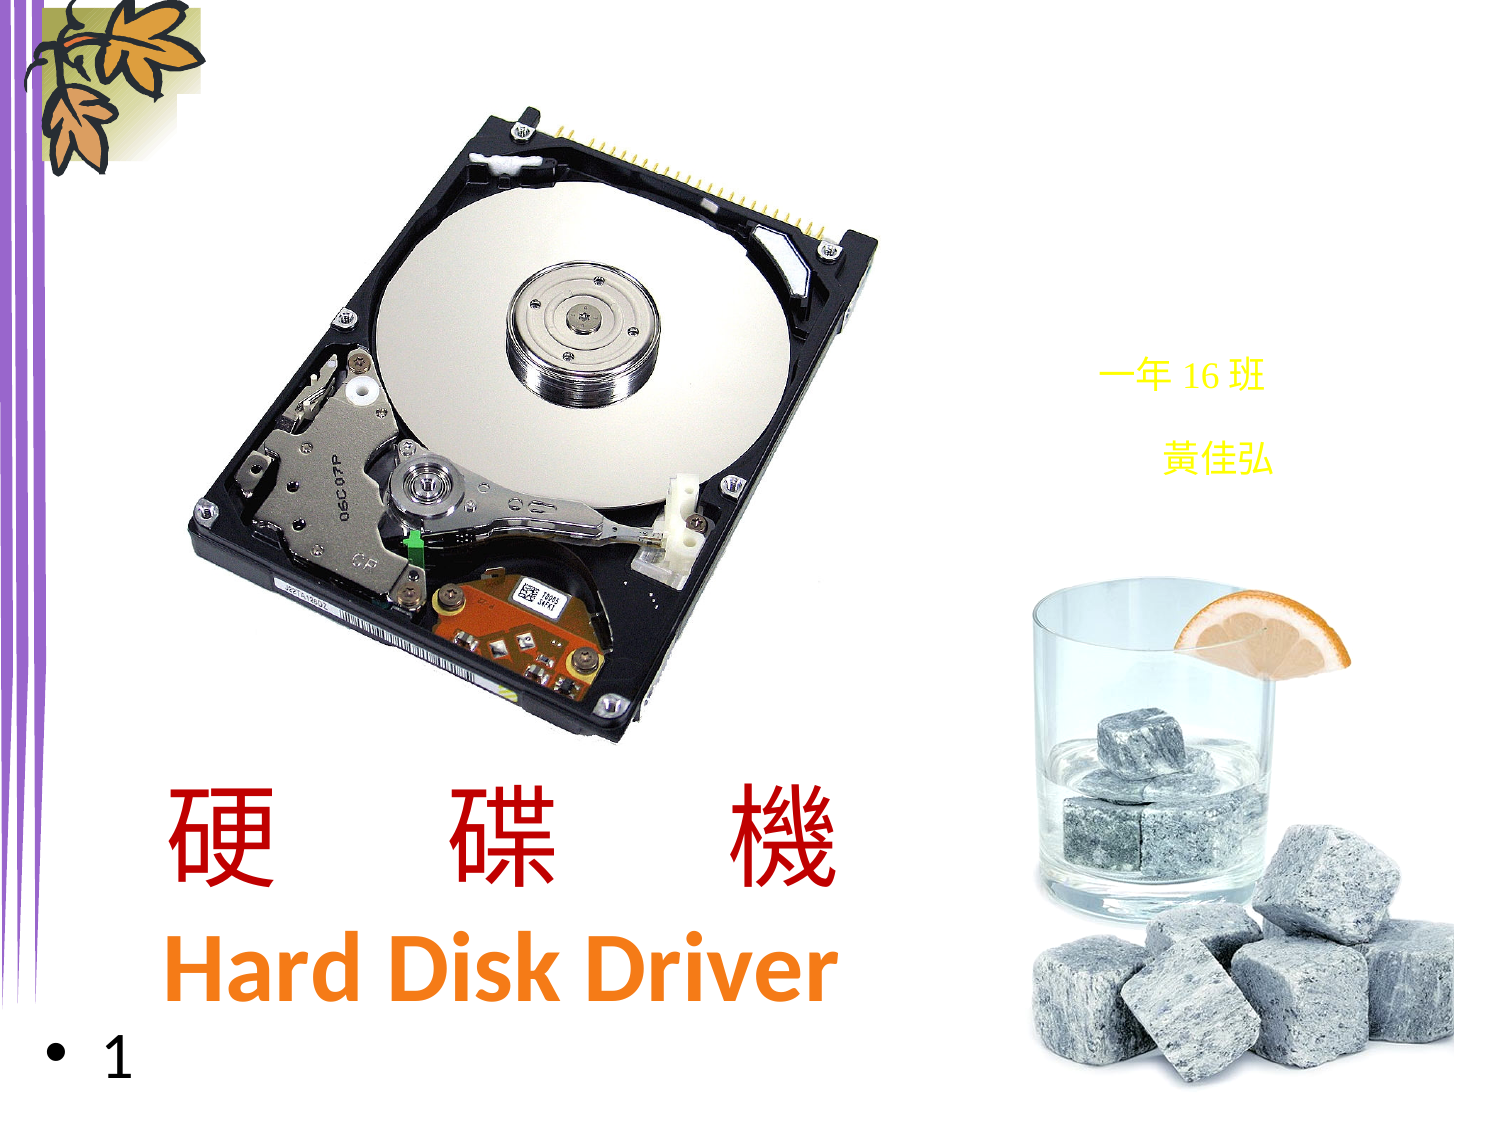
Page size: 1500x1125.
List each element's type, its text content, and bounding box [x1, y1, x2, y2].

picture [946, 548, 1454, 1102]
text_box 黃佳弘 [1148, 427, 1336, 488]
text_box 一年16班 [1083, 343, 1388, 404]
picture [177, 94, 886, 751]
title 硬 碟 機 Hard Disk Driver [96, 758, 856, 1029]
